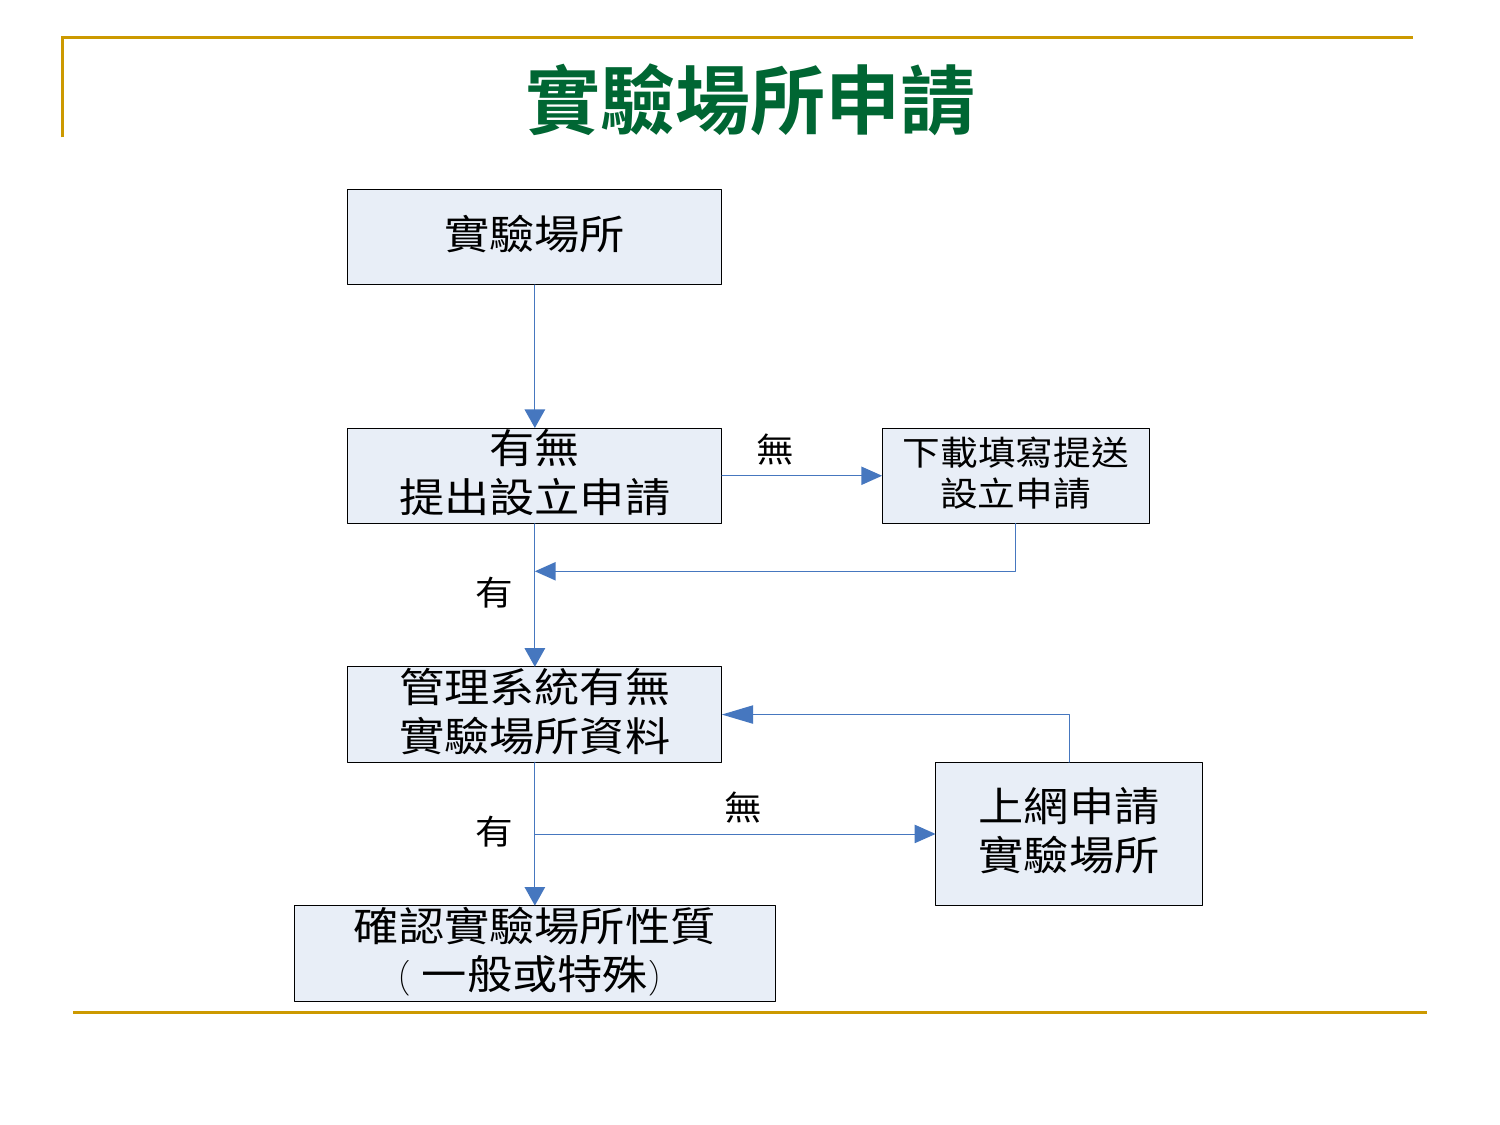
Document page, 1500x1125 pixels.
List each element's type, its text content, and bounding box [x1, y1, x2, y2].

title 實驗場所申請 [75, 45, 1426, 233]
chart [289, 184, 1208, 1006]
